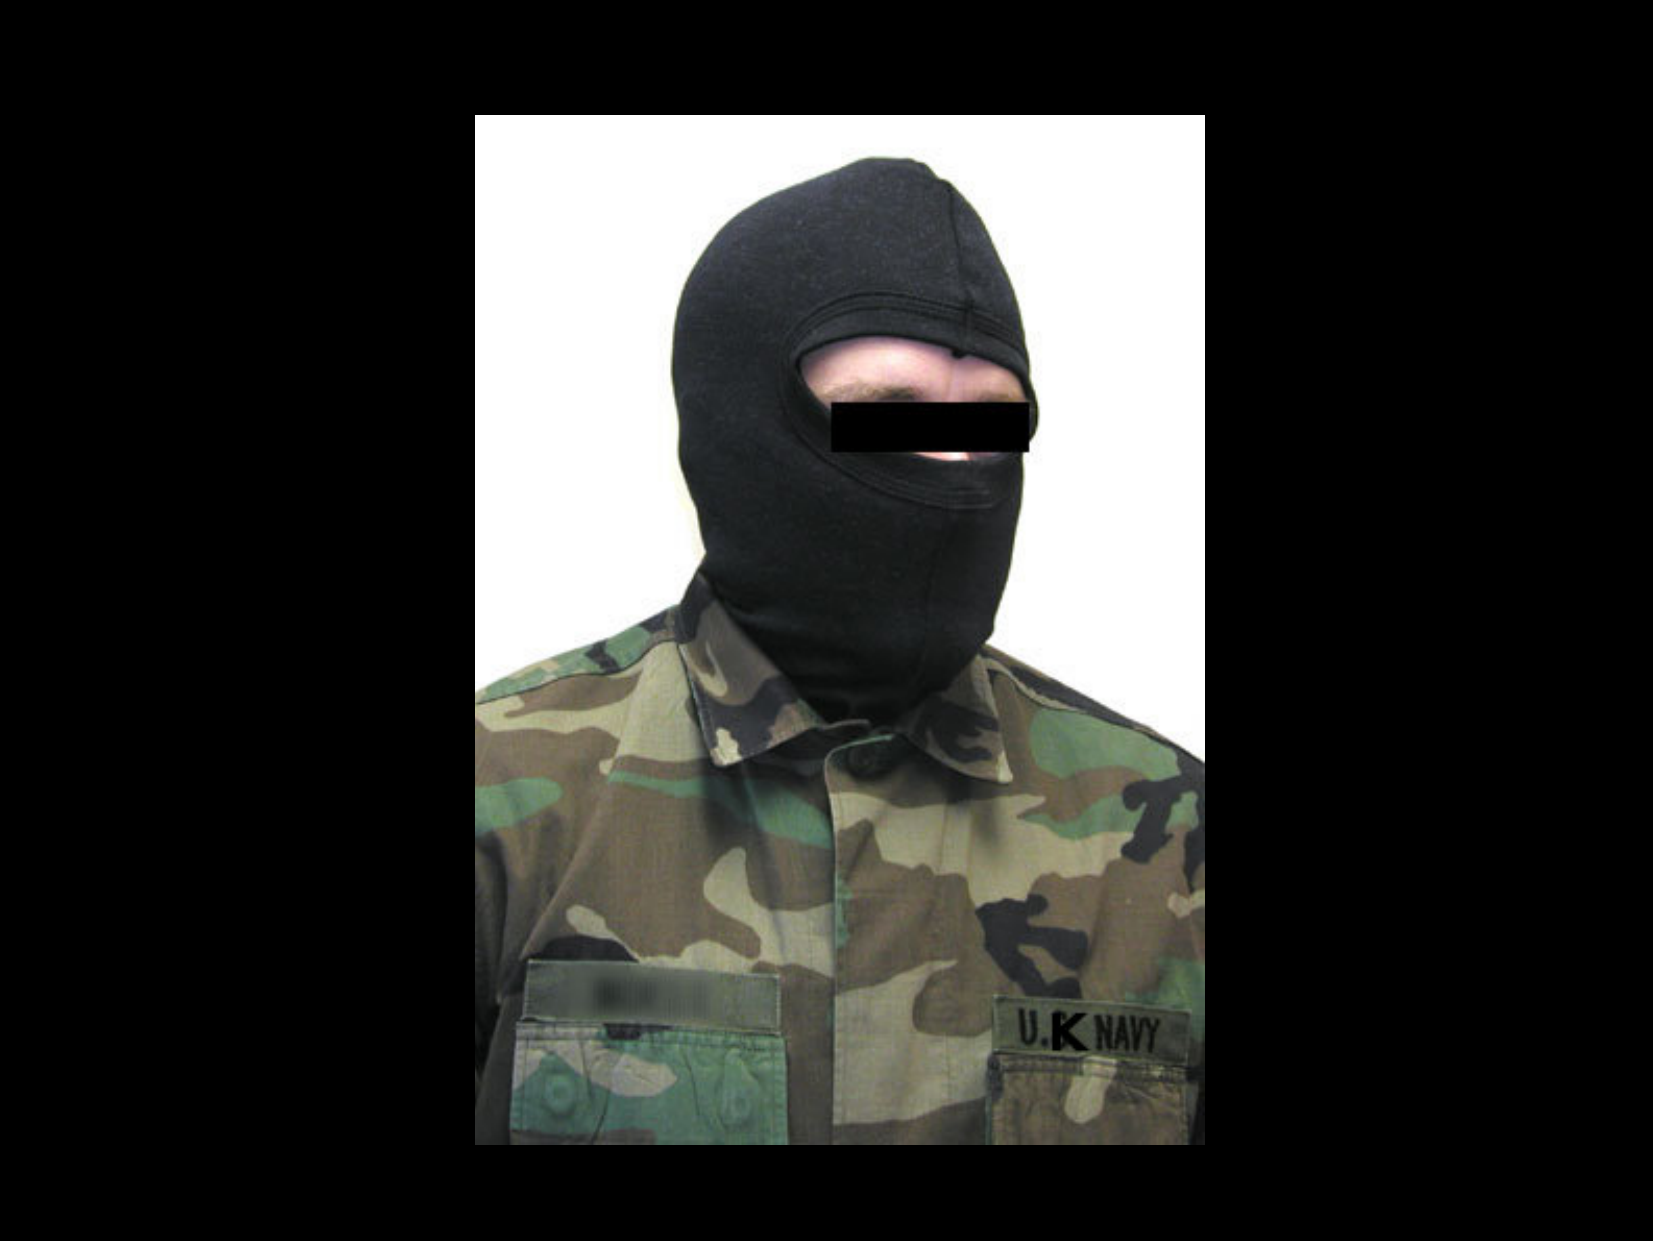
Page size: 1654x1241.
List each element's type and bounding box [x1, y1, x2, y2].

picture [475, 115, 1205, 1145]
